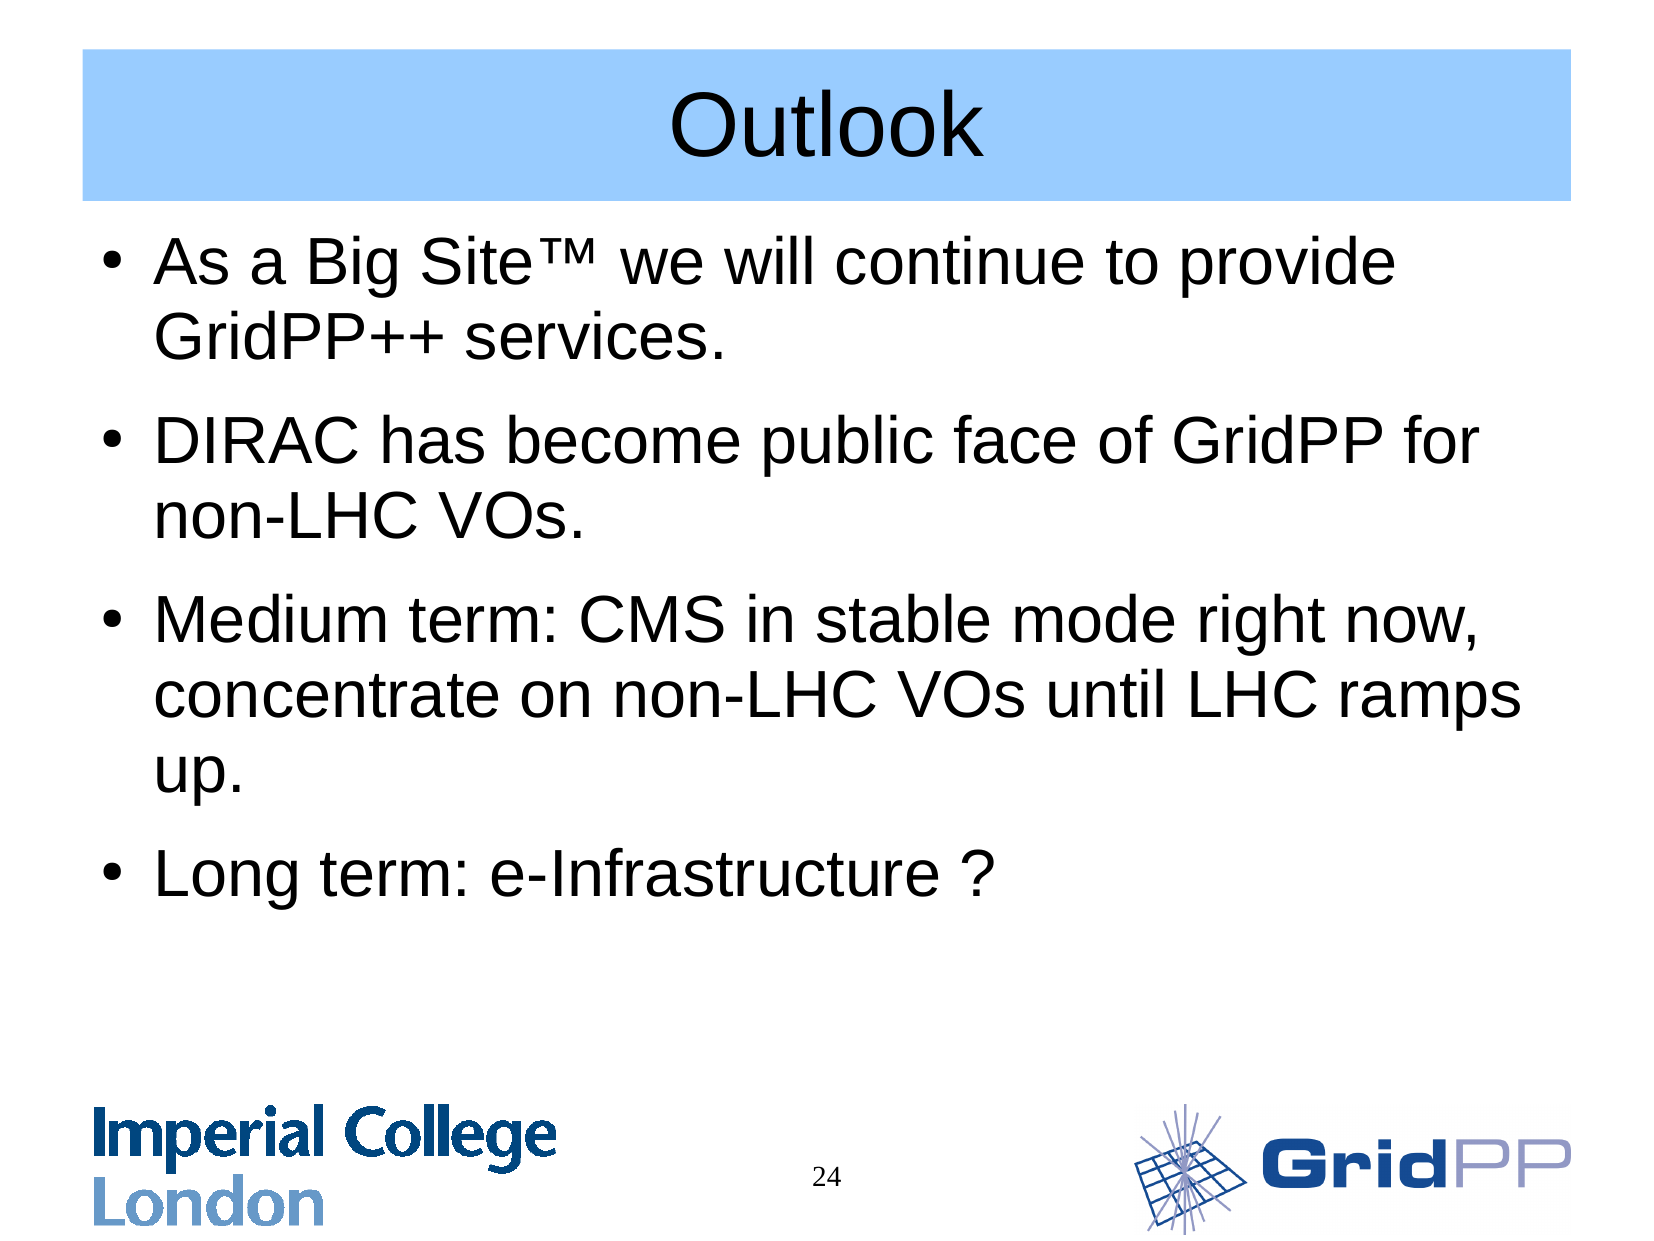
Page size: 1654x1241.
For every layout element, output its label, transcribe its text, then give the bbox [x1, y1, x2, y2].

list As a Big Site™ we will continue to provide GridPP++ services. DIRAC has become public face of GridPP for non-LHC VOs. Medium term: CMS in stable mode right now, concentrate on non-LHC VOs until LHC ramps up. Long term: e-Infrastructure ? [82, 224, 1571, 1063]
picture [1134, 1104, 1571, 1235]
title Outlook [82, 49, 1571, 201]
picture [94, 1104, 556, 1226]
